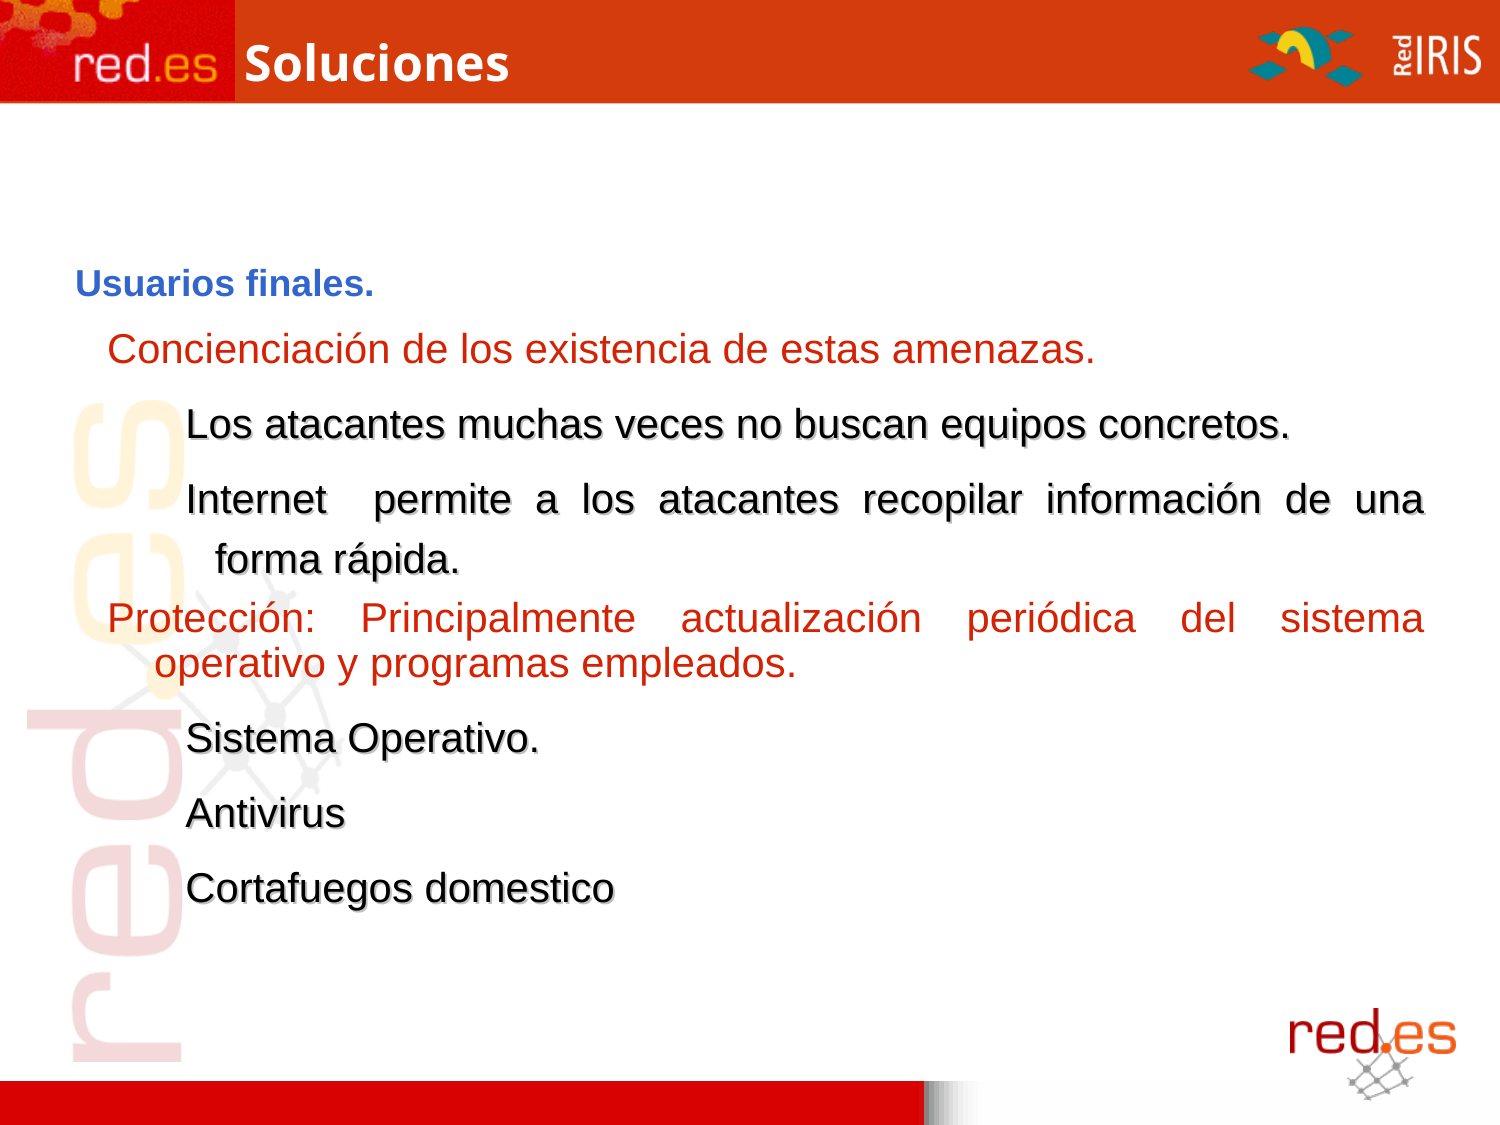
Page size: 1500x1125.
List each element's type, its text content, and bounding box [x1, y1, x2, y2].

picture [0, 1008, 1500, 1125]
picture [1412, 27, 1481, 87]
picture [0, 0, 235, 101]
picture [27, 400, 345, 1062]
list Usuarios finales. Concienciación de los existencia de estas amenazas. Los atacantes muchas veces no buscan equipos concretos. Internet permite a los atacantes recopilar información de una forma rápida. Protección: Principalmente actualización periódica del sistema operativo y programas empleados. Sistema Operativo. Antivirus Cortafuegos domestico [75, 262, 1426, 1005]
title Soluciones [244, 0, 1412, 128]
